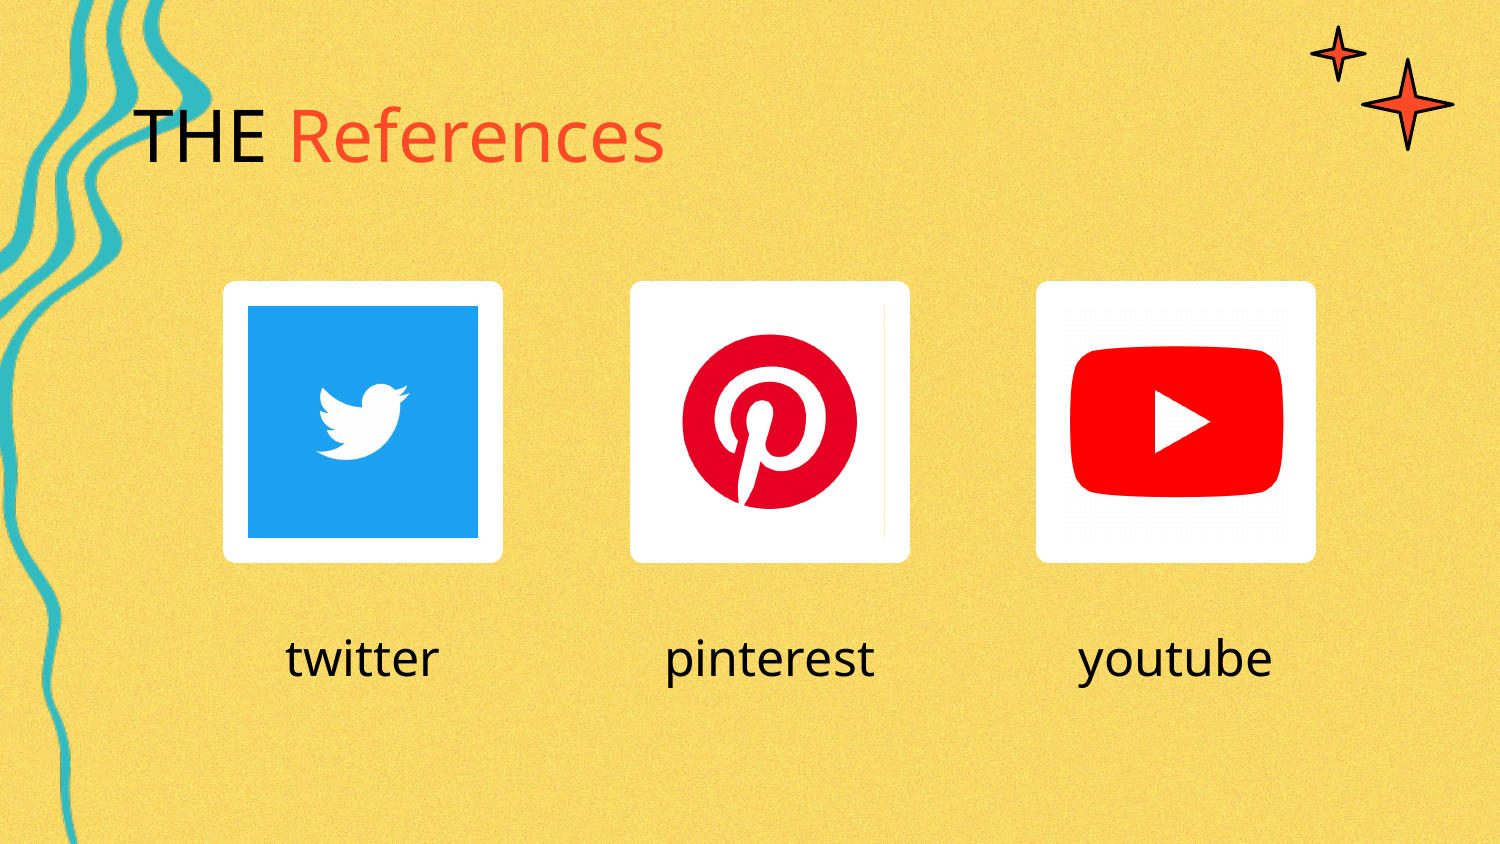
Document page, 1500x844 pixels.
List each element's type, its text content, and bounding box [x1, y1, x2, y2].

title THE References [118, 86, 1382, 180]
title youtube [951, 610, 1402, 703]
title pinterest [544, 610, 951, 703]
picture [0, 0, 1500, 844]
title twitter [138, 610, 544, 703]
